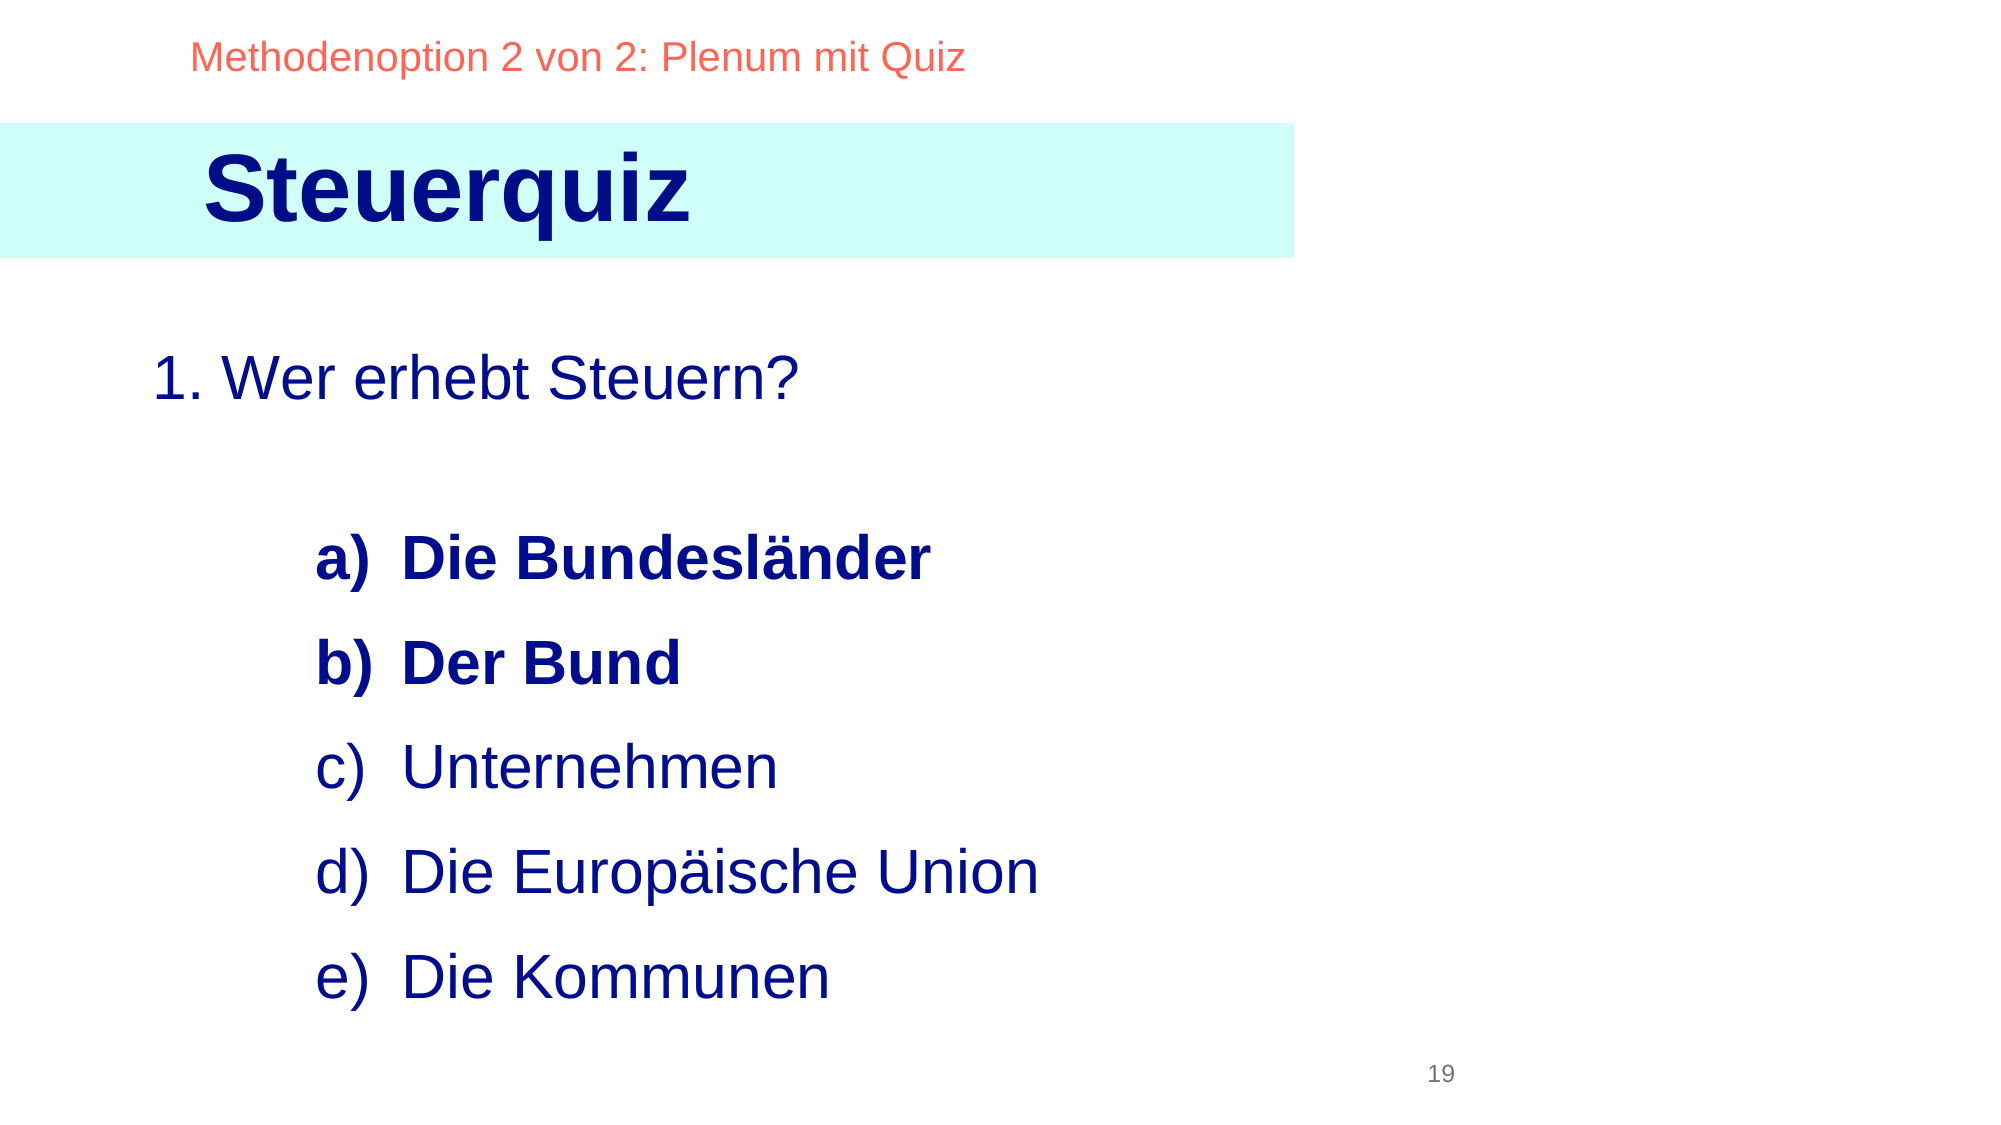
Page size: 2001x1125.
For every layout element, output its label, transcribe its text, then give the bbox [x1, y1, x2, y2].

list Methodenoption 2 von 2: Plenum mit Quiz [137, 27, 1274, 107]
list 1. Wer erhebt Steuern? Die Bundesländer Der Bund Unternehmen Die Europäische Union Die Kommunen [137, 299, 1863, 1111]
list Steuerquiz [150, 126, 1516, 255]
